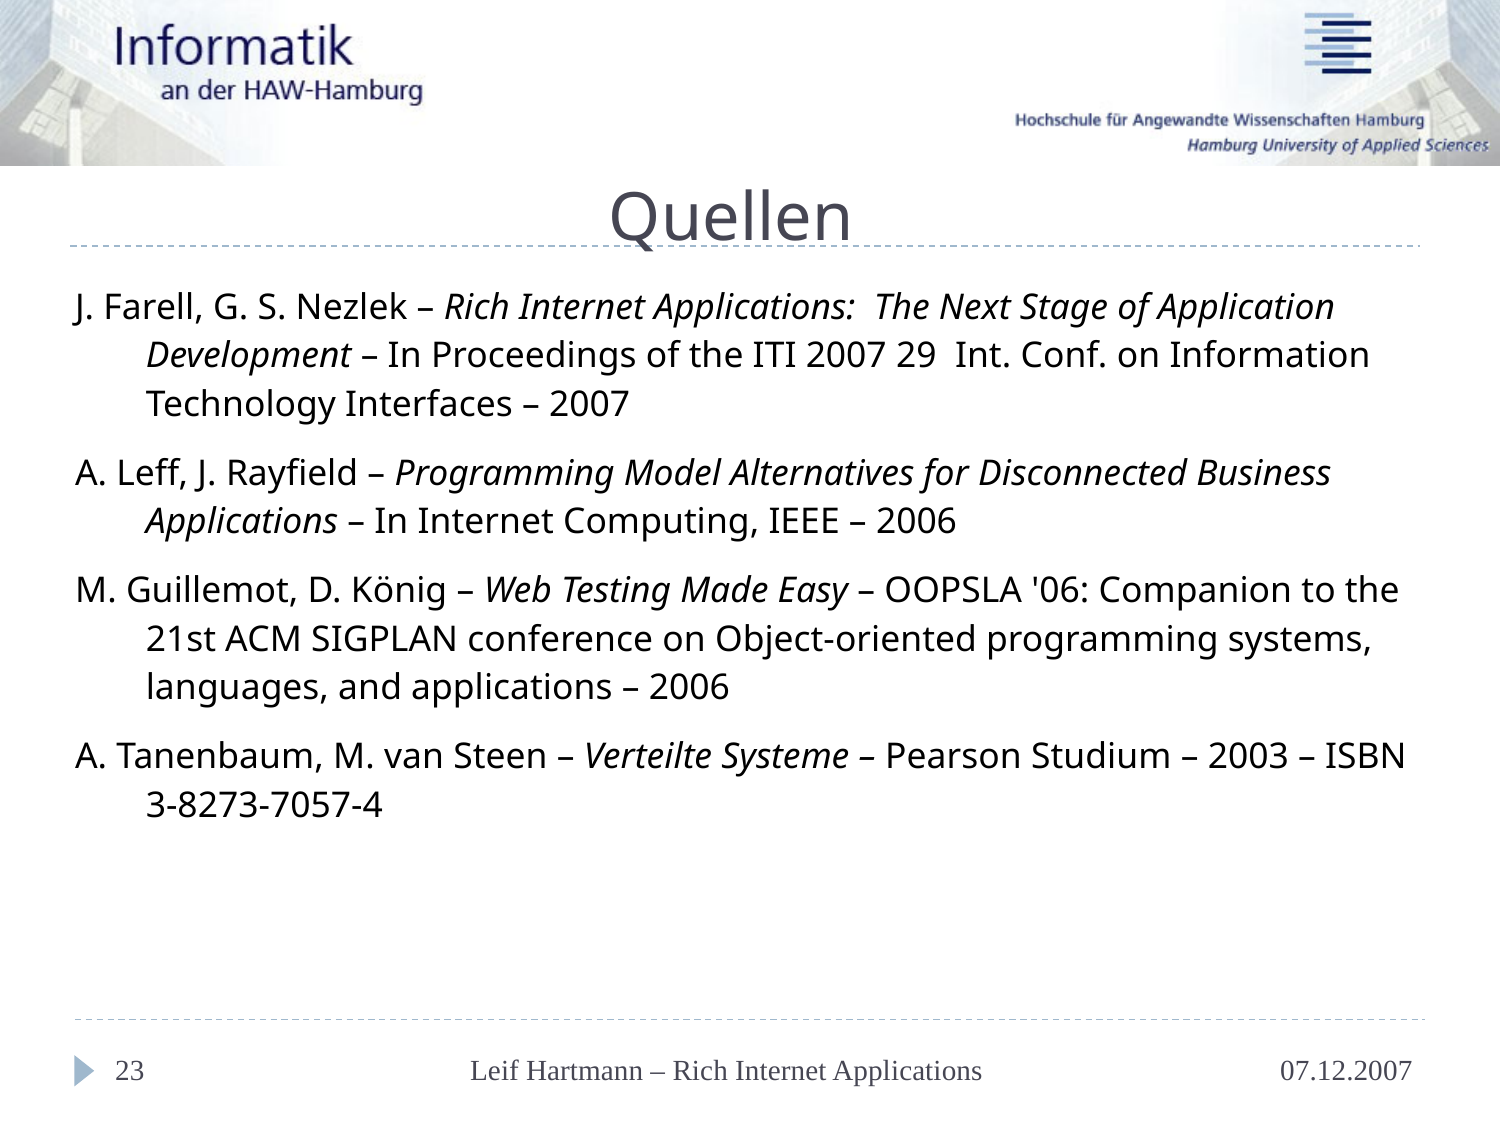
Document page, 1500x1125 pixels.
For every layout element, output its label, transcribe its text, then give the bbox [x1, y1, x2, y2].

picture [0, 0, 1500, 166]
list J. Farell, G. S. Nezlek – Rich Internet Applications: The Next Stage of Application Development – In Proceedings of the ITI 2007 29 Int. Conf. on Information Technology Interfaces – 2007 A. Leff, J. Rayfield – Programming Model Alternatives for Disconnected Business Applications – In Internet Computing, IEEE – 2006 M. Guillemot, D. König – Web Testing Made Easy – OOPSLA '06: Companion to the 21st ACM SIGPLAN conference on Object-oriented programming systems, languages, and applications – 2006 A. Tanenbaum, M. van Steen – Verteilte Systeme – Pearson Studium – 2003 – ISBN 3-8273-7057-4 [75, 281, 1426, 994]
title Quellen [56, 171, 1407, 259]
